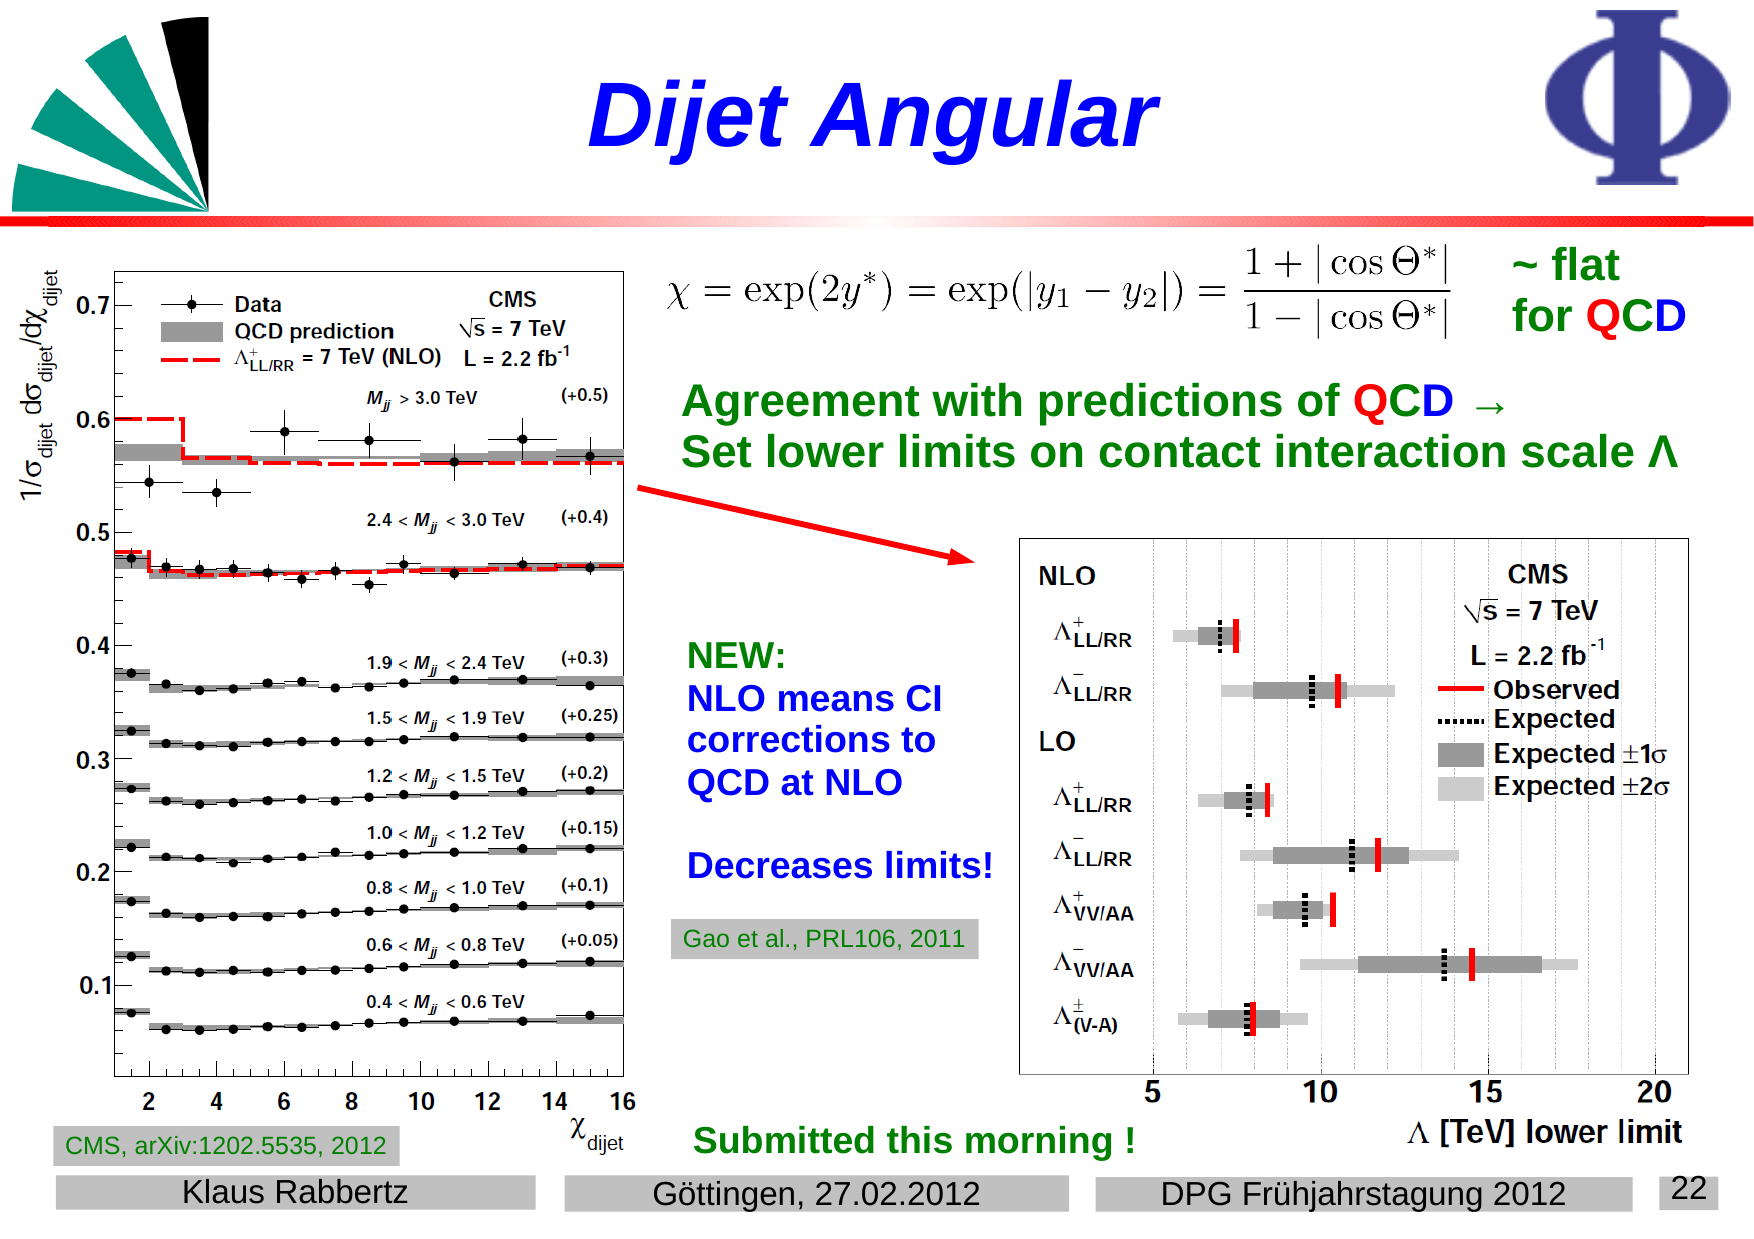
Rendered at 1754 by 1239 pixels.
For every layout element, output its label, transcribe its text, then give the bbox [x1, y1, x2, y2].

text_box NEW: NLO means CI corrections to QCD at NLO Decreases limits! [675, 629, 1007, 893]
text_box ~ flat for QCD [1500, 232, 1700, 348]
title Dijet Angular [220, 16, 1525, 213]
text_box Submitted this morning ! [681, 1113, 1149, 1168]
text_box CMS, arXiv:1202.5535, 2012 [53, 1126, 400, 1166]
text_box Gao et al., PRL106, 2011 [671, 919, 979, 960]
text_box Agreement with predictions of QCD → Set lower limits on contact interaction scale Λ [669, 369, 1692, 484]
picture [12, 264, 645, 1160]
picture [1002, 527, 1701, 1159]
picture [659, 238, 1463, 343]
picture [12, 17, 209, 214]
picture [1545, 10, 1731, 185]
